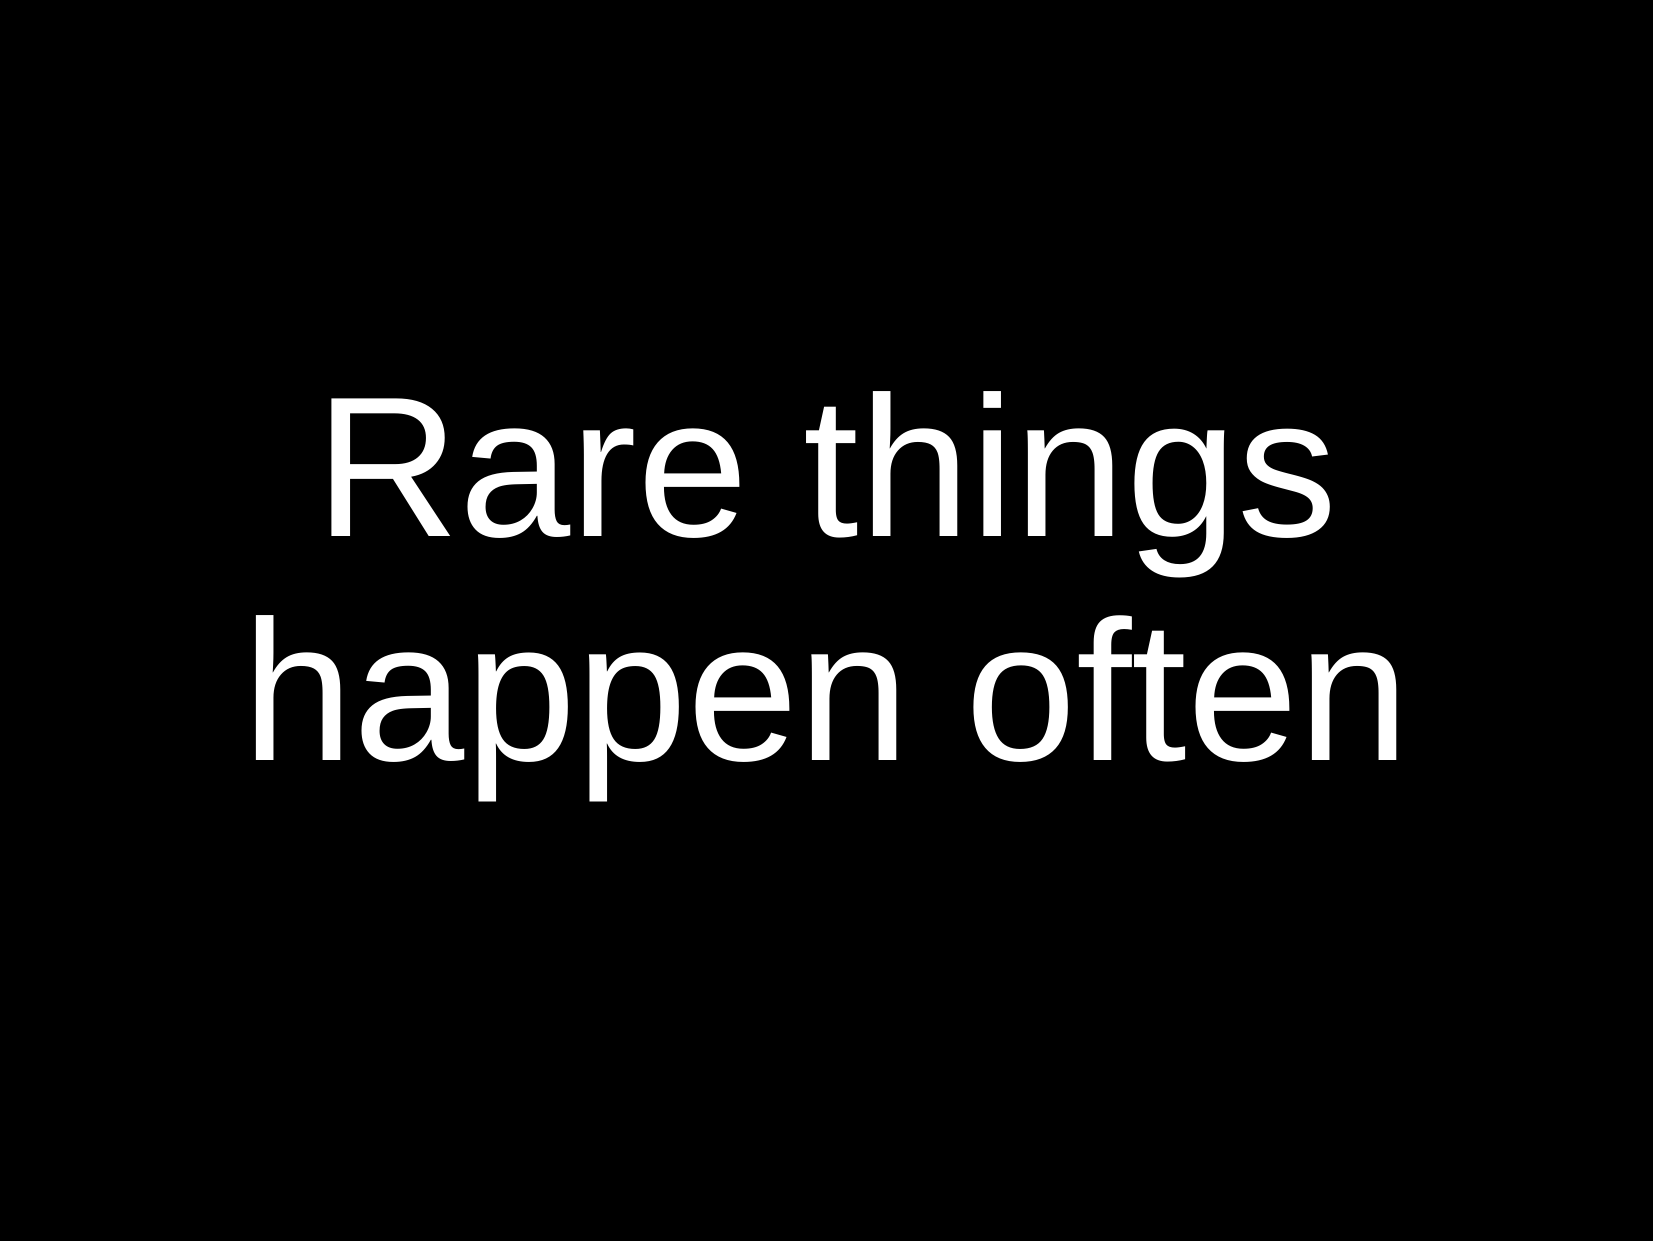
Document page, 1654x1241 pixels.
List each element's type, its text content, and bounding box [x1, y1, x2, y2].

subtitle Rare things happen often [82, 56, 1571, 1102]
